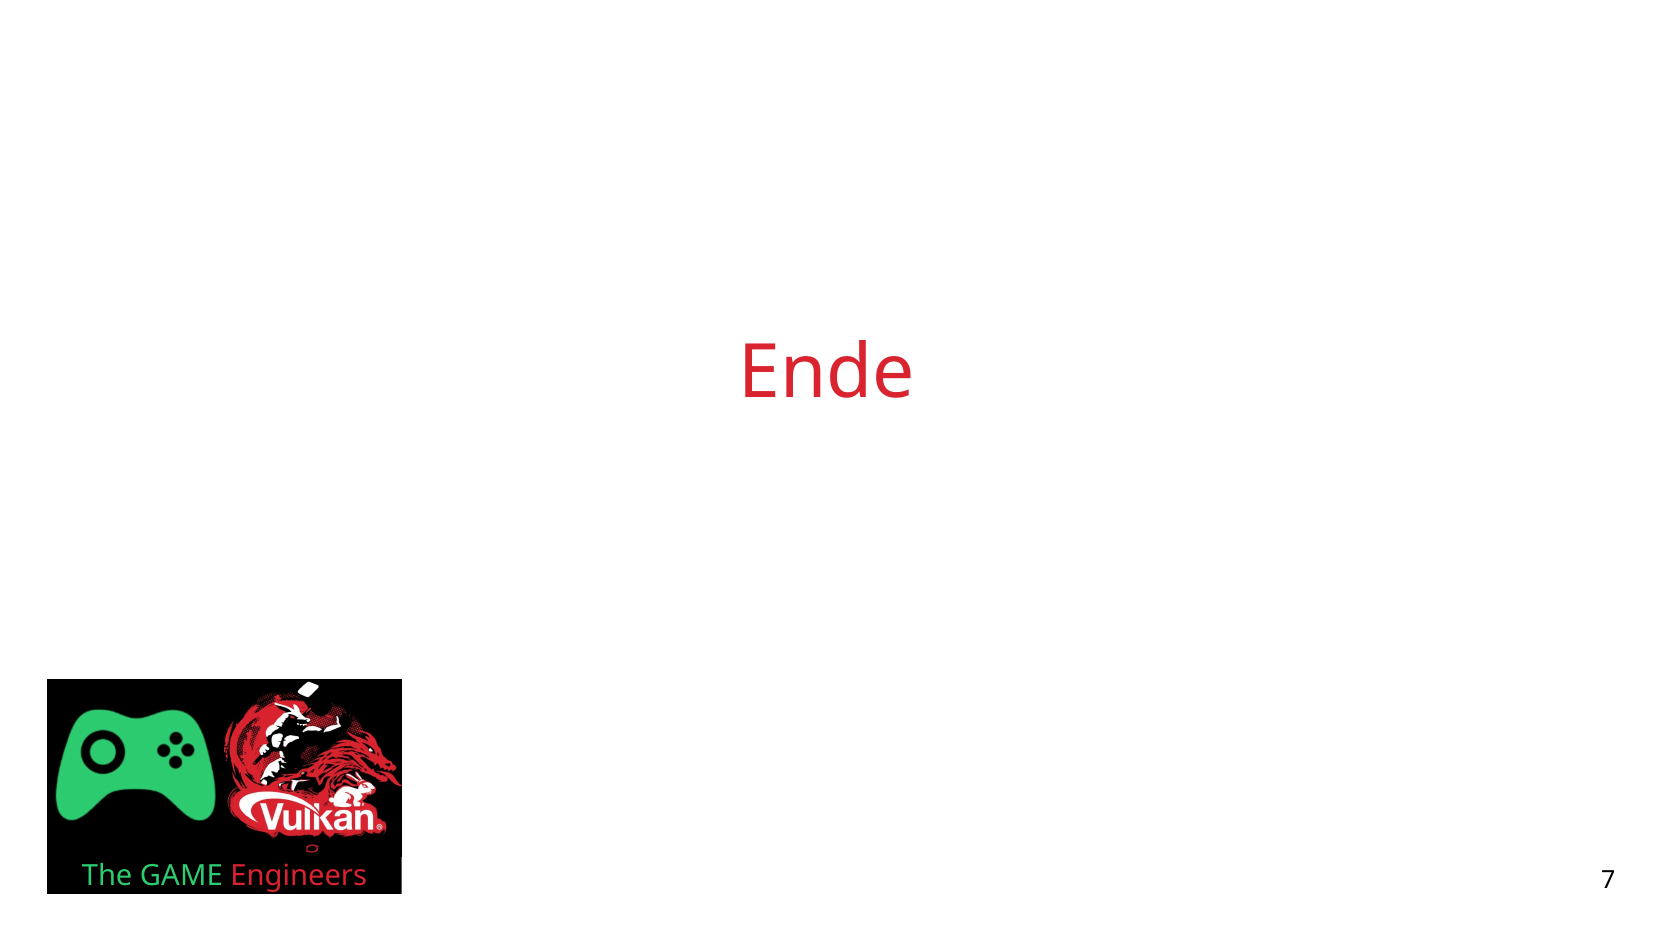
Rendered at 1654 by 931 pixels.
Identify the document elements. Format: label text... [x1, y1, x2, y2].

picture [47, 679, 402, 857]
title Ende [82, 324, 1571, 413]
